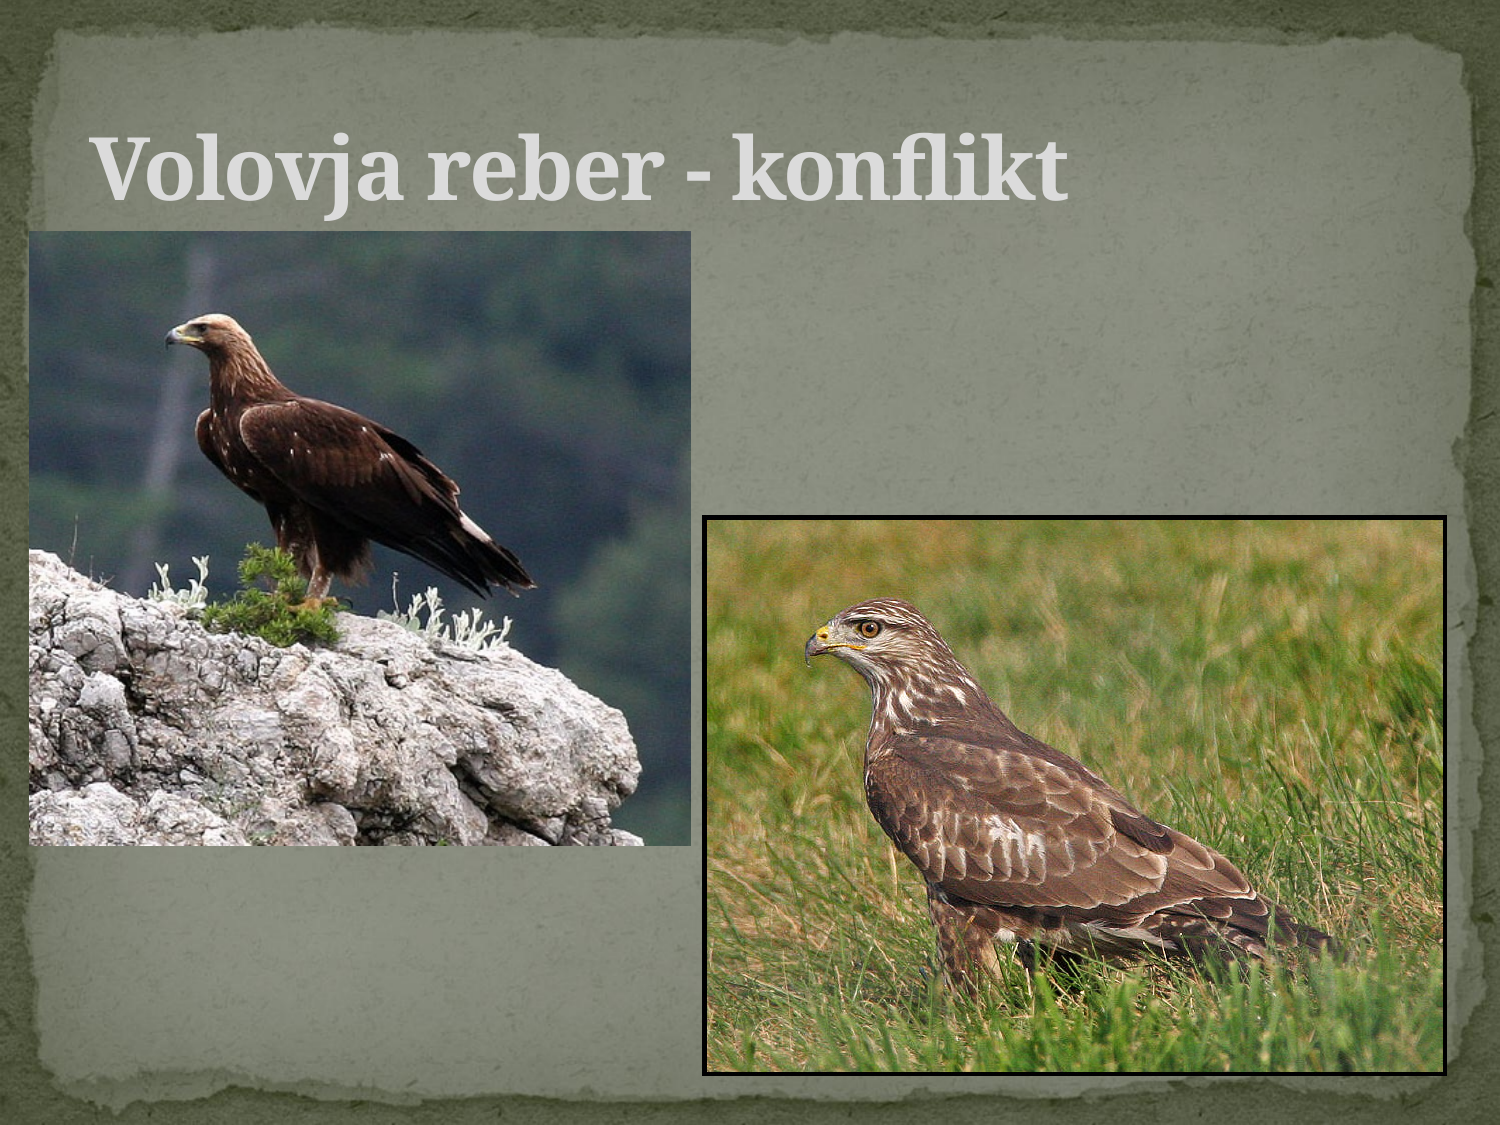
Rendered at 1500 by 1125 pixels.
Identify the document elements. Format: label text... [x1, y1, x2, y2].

picture [0, 0, 1500, 1125]
title Volovja reber - konflikt [75, 24, 1425, 225]
